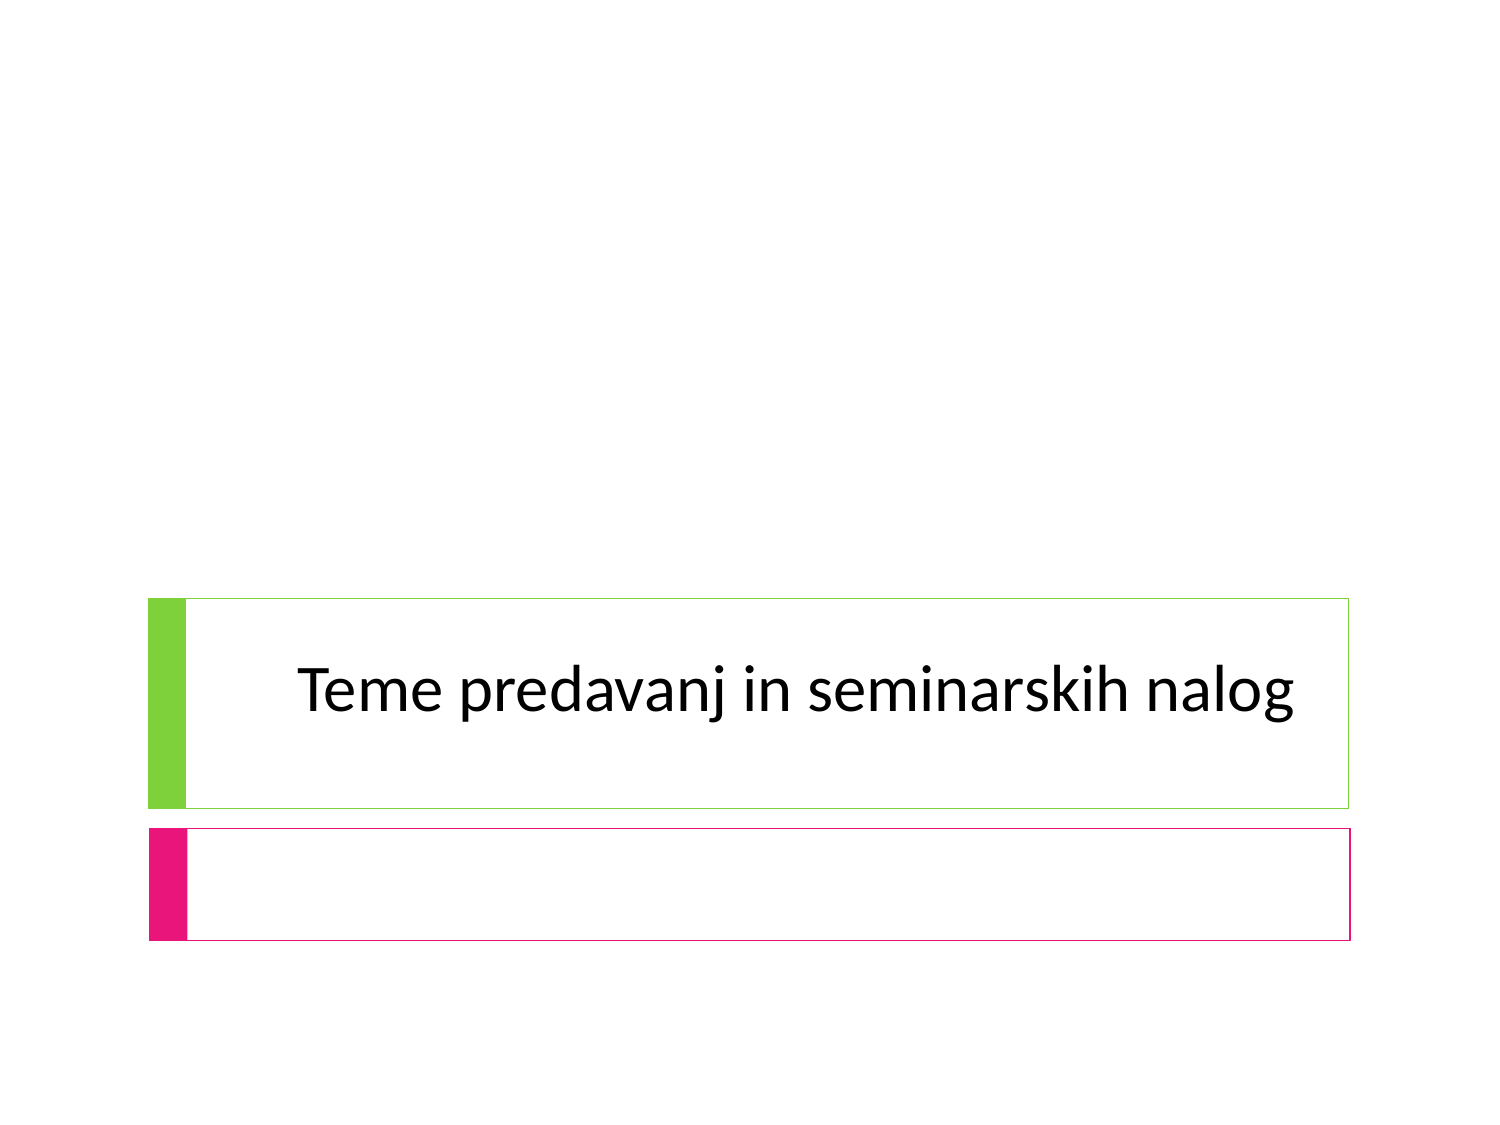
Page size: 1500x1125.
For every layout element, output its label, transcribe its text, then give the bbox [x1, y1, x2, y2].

title Teme predavanj in seminarskih nalog [200, 637, 1326, 813]
